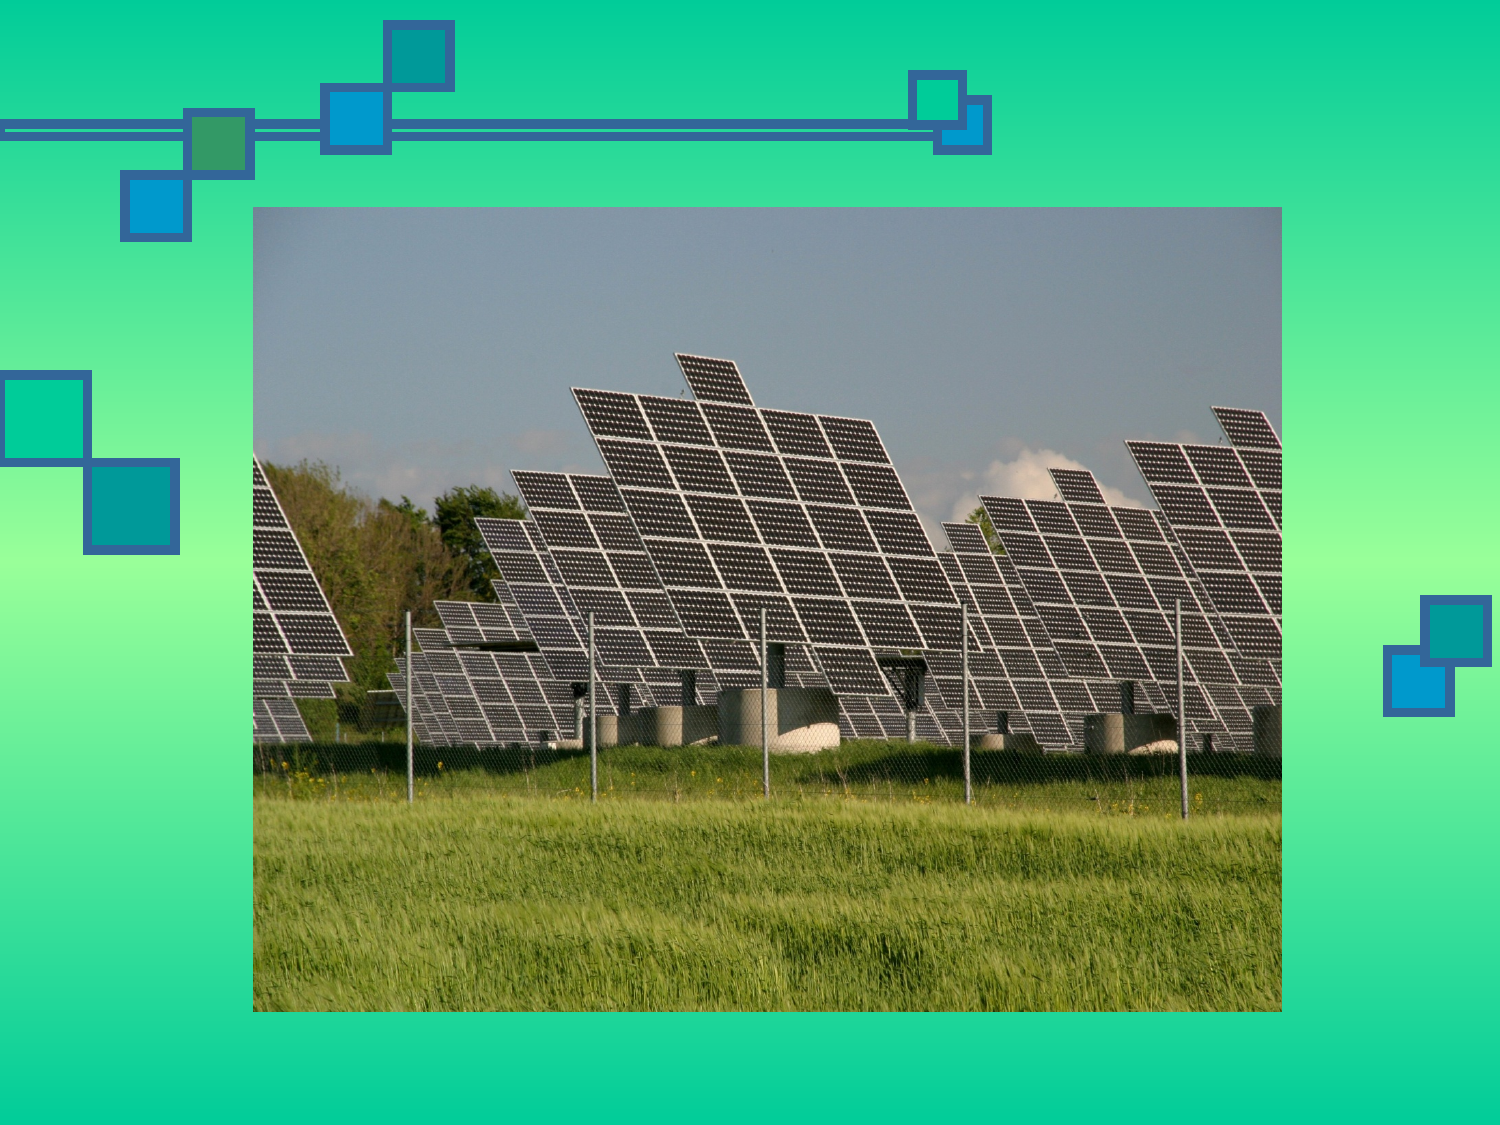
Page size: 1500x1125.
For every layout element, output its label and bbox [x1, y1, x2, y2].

picture [253, 207, 1282, 1012]
